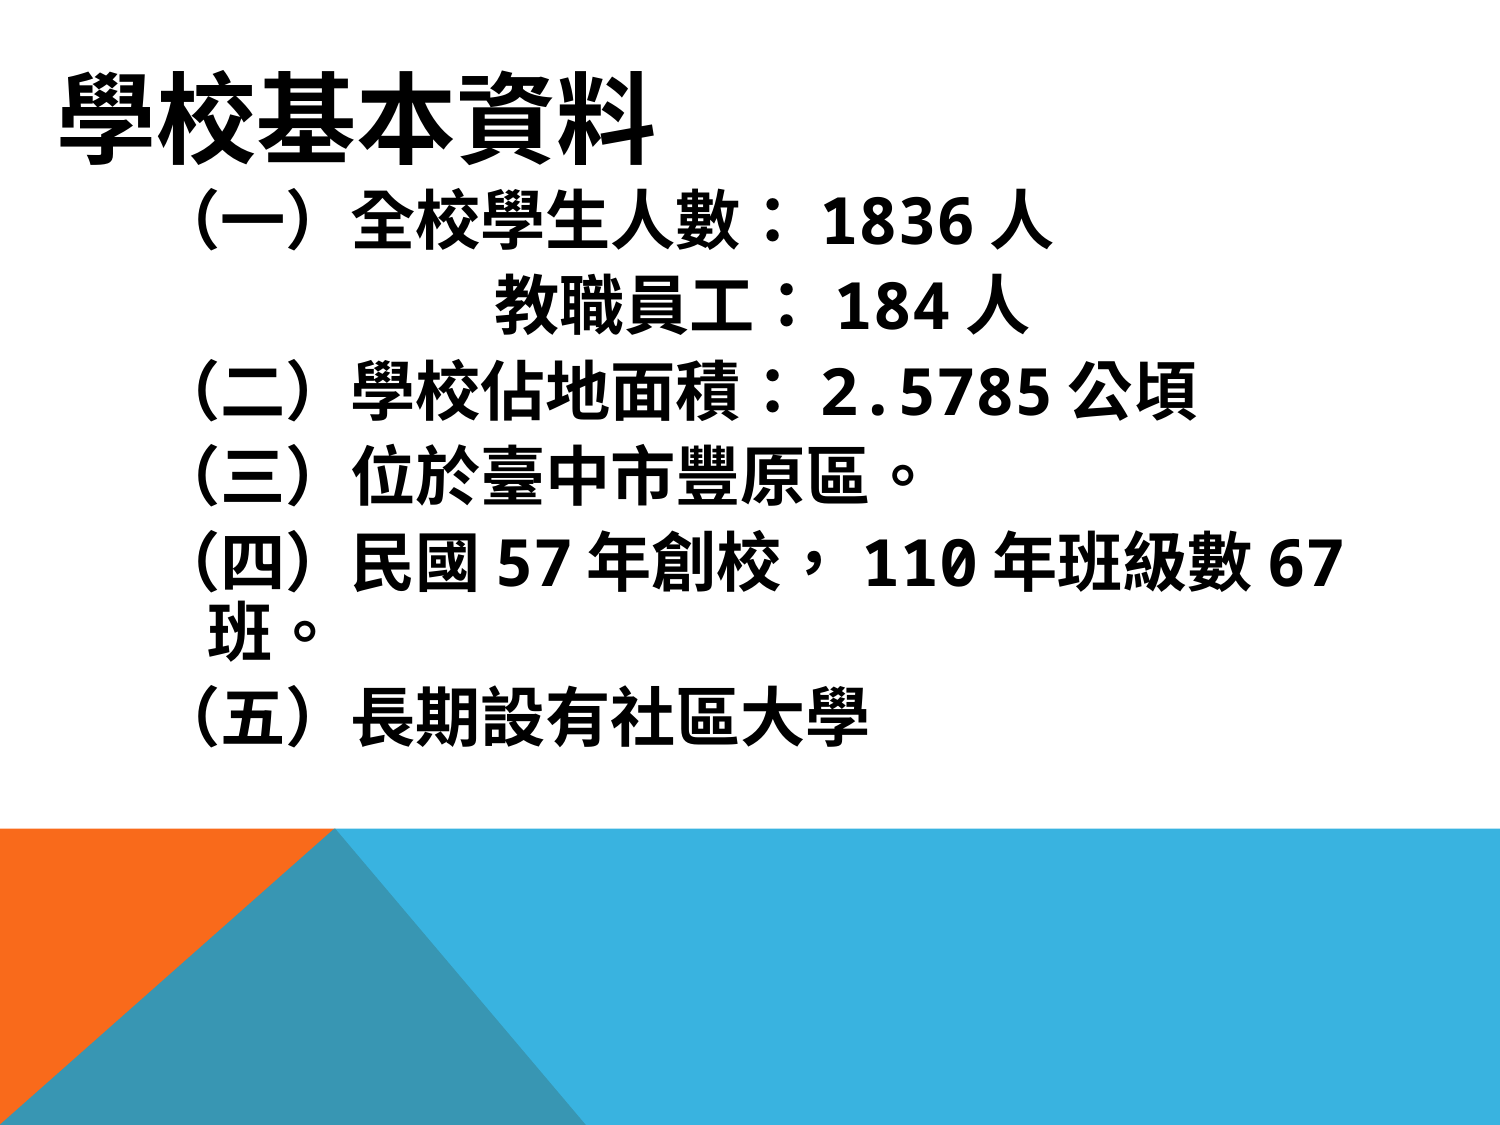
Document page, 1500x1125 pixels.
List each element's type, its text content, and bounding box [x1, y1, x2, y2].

list （一）全校學生人數：1836人 教職員工：184人 （二）學校佔地面積：2.5785公頃 （三）位於臺中市豐原區。 （四）民國57年創校，110年班級數67班。 （五）長期設有社區大學 [88, 180, 1369, 768]
title 學校基本資料 [41, 30, 1436, 203]
